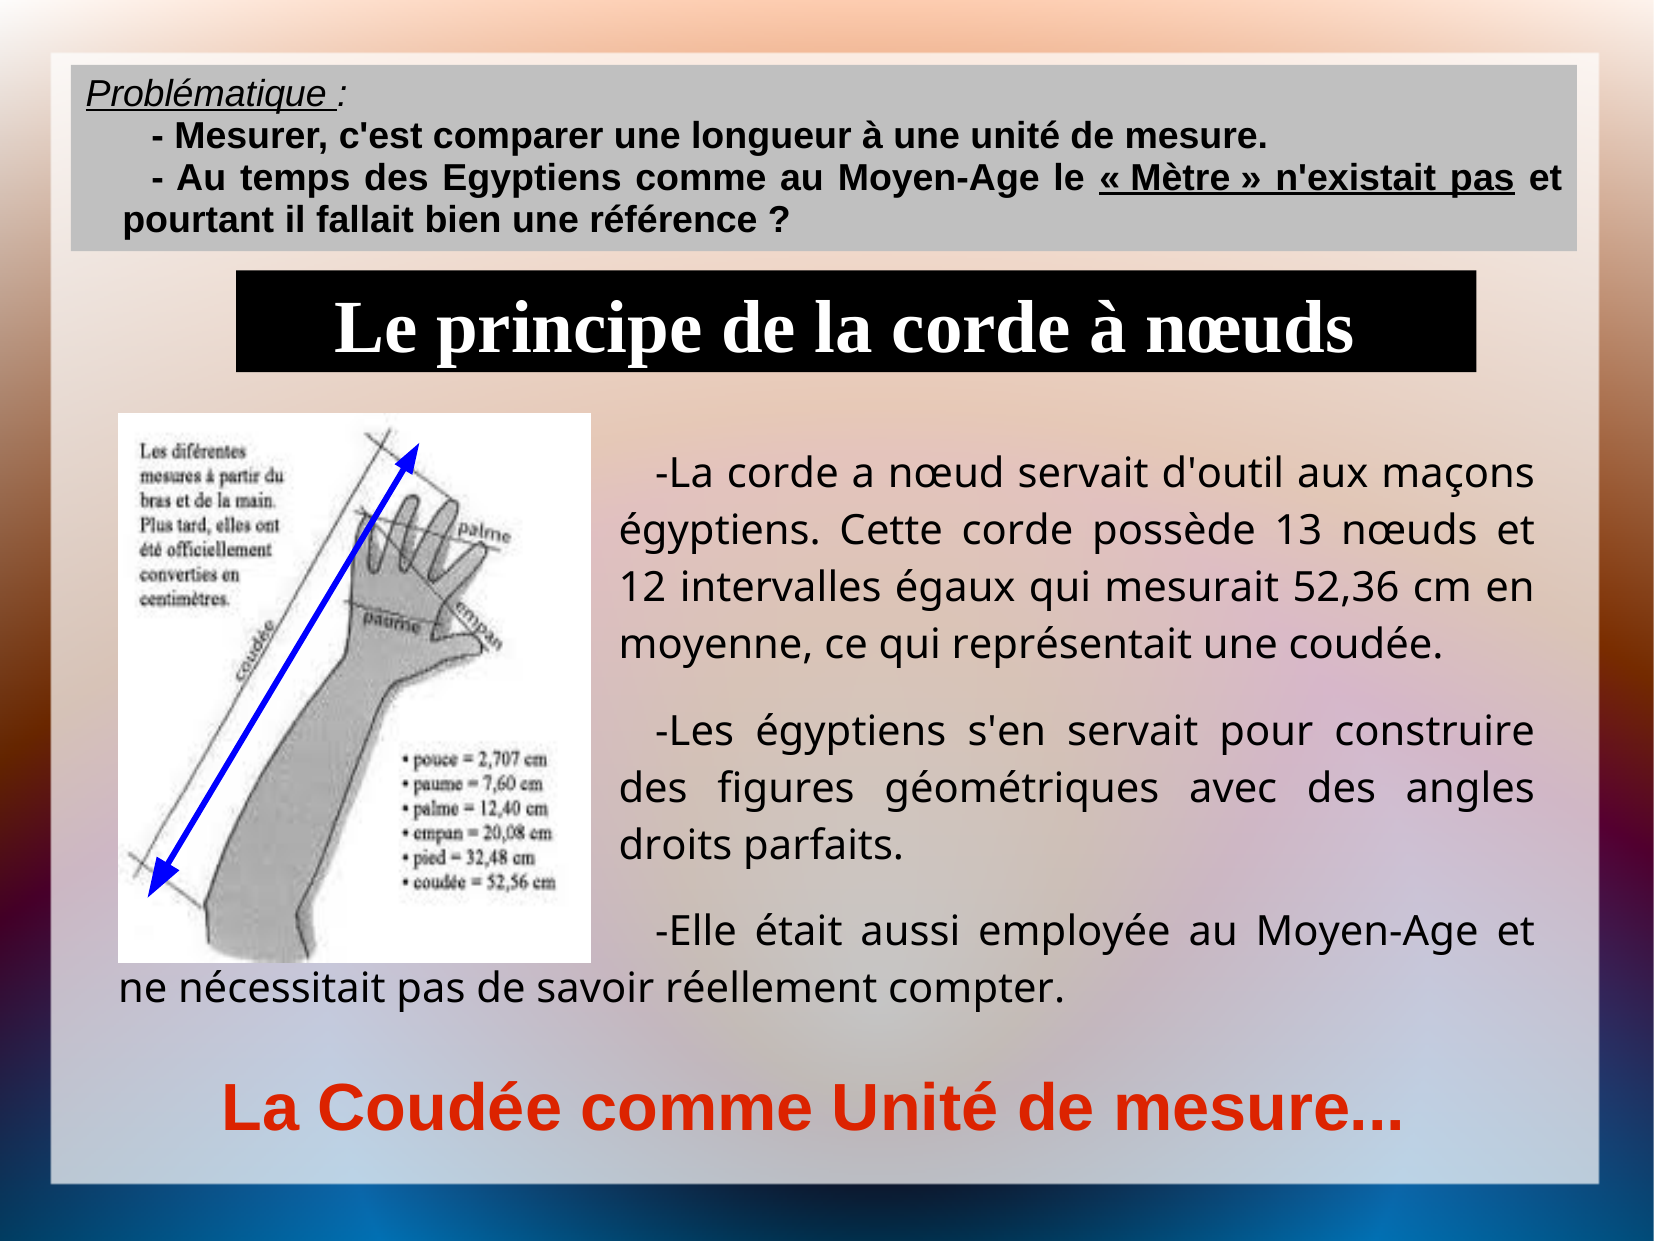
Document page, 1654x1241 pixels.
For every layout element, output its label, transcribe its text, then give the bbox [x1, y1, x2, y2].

text_box La Coudée comme Unité de mesure... [206, 1062, 1506, 1153]
text_box Problématique : - Mesurer, c'est comparer une longueur à une unité de mesure. - Au temps des Egyptiens comme au Moyen-Age le « Mètre » n'existait pas et pourtant il fallait bien une référence ? [70, 64, 1577, 252]
title Le principe de la corde à nœuds [236, 270, 1477, 373]
picture [0, 0, 1654, 1241]
list -La corde a nœud servait d'outil aux maçons égyptiens. Cette corde possède 13 nœuds et 12 intervalles égaux qui mesurait 52,36 cm en moyenne, ce qui représentait une coudée. -Les égyptiens s'en servait pour construire des figures géométriques avec des angles droits parfaits. -Elle était aussi employée au Moyen-Age et ne nécessitait pas de savoir réellement compter. [118, 442, 1536, 1088]
